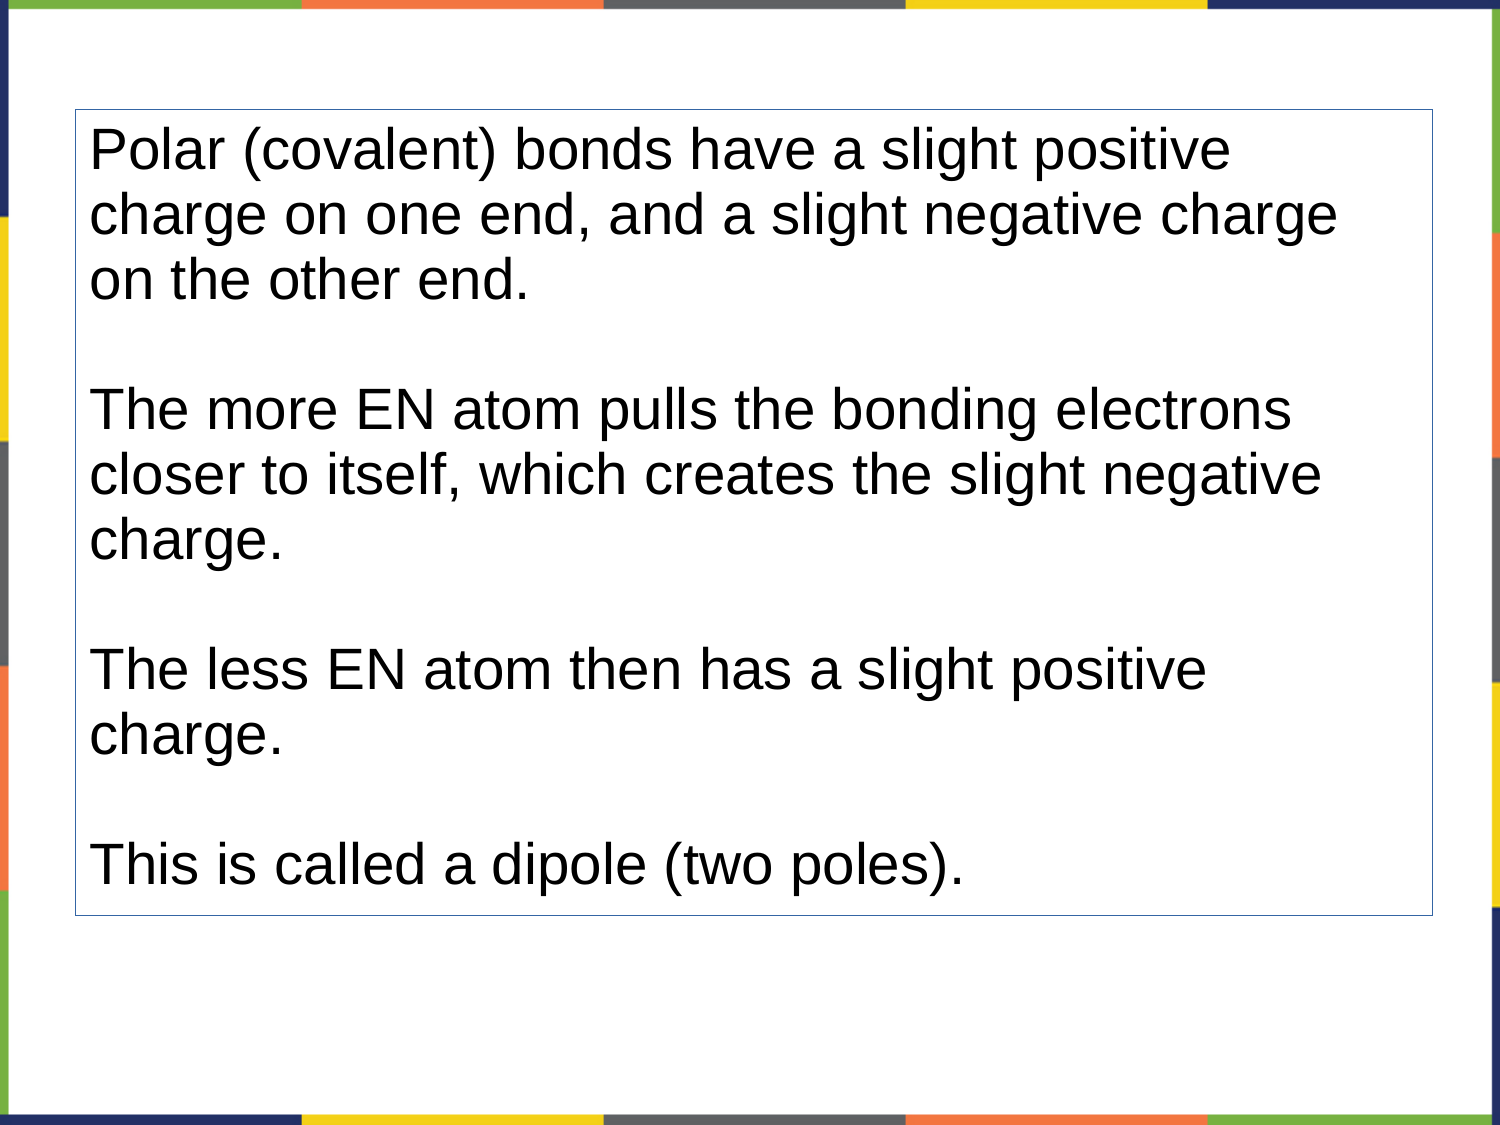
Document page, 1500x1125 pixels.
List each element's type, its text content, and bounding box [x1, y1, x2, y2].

text_box Polar (covalent) bonds have a slight positive charge on one end, and a slight negative charge on the other end. The more EN atom pulls the bonding electrons closer to itself, which creates the slight negative charge. The less EN atom then has a slight positive charge. This is called a dipole (two poles). [75, 109, 1433, 916]
picture [0, 0, 1500, 1125]
